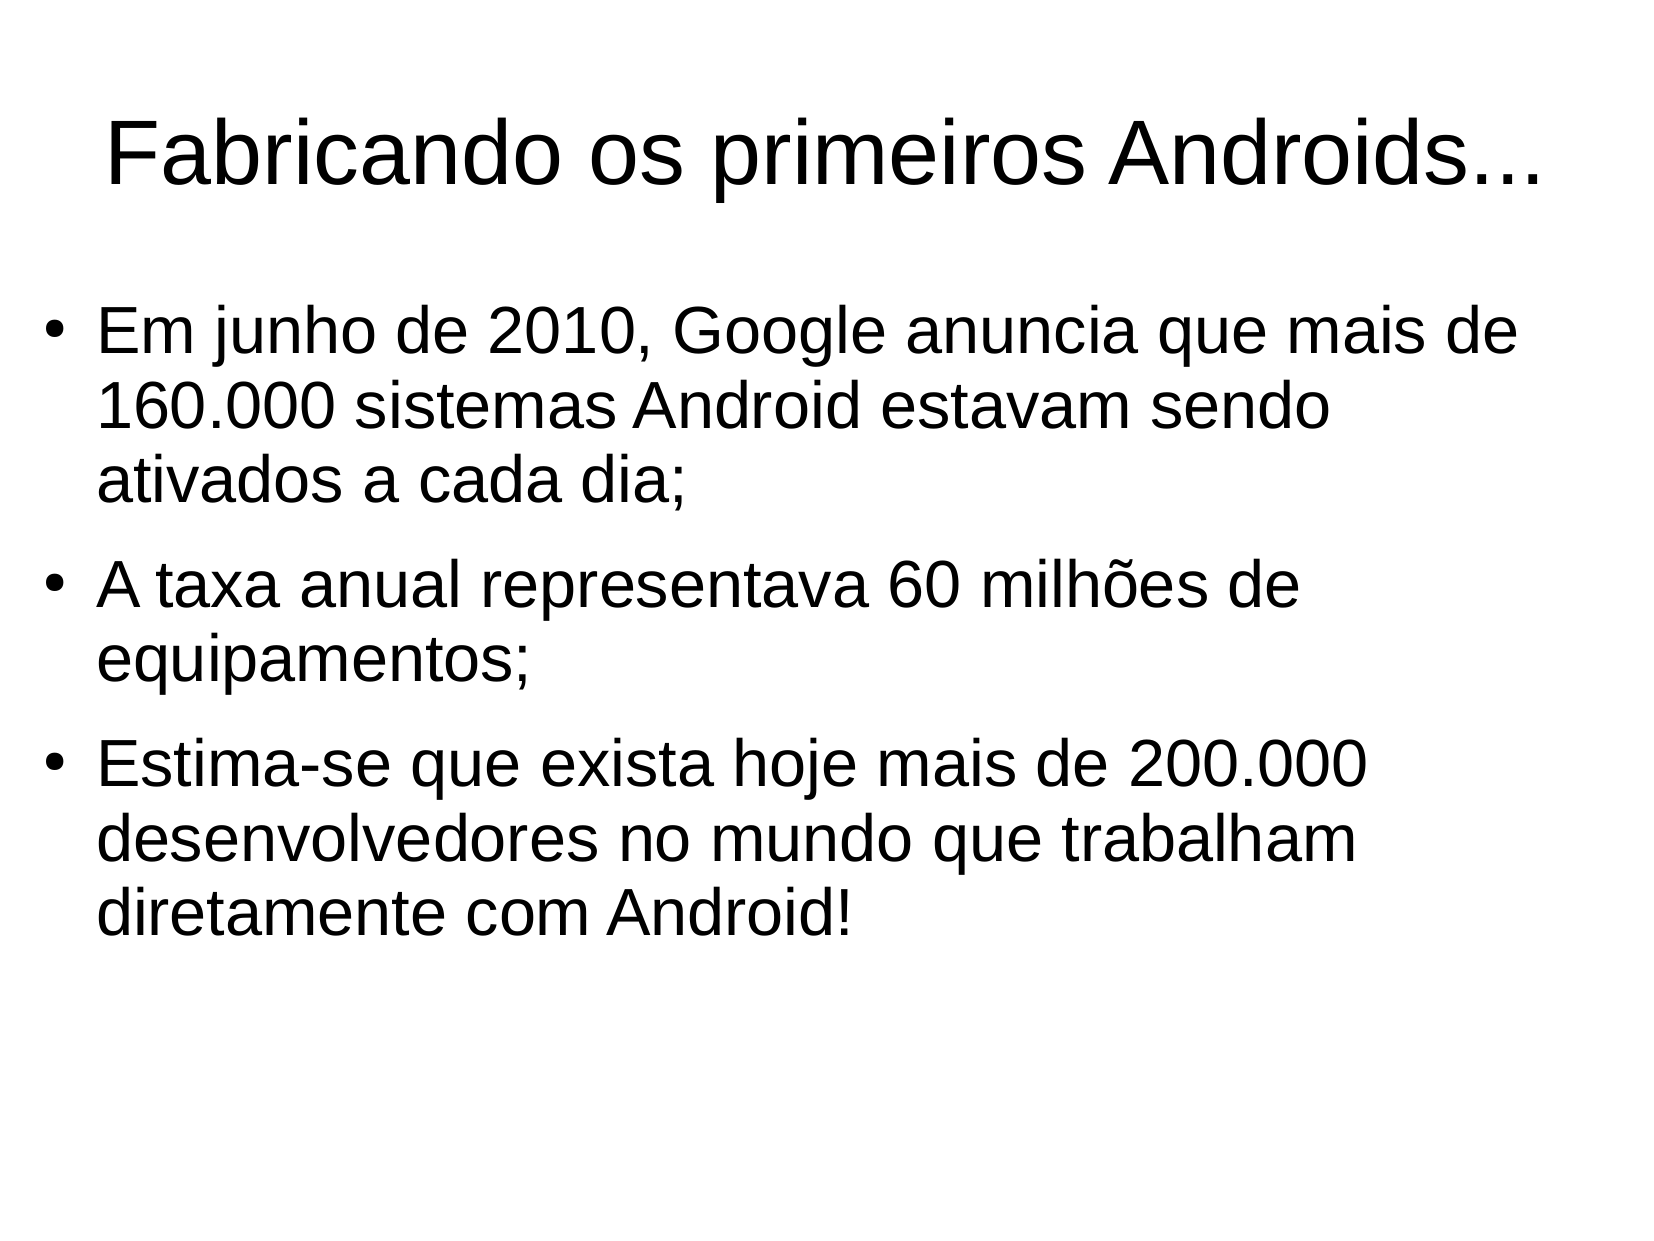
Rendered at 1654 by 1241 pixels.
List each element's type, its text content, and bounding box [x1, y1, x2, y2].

list Em junho de 2010, Google anuncia que mais de 160.000 sistemas Android estavam sendo ativados a cada dia; A taxa anual representava 60 milhões de equipamentos; Estima-se que exista hoje mais de 200.000 desenvolvedores no mundo que trabalham diretamente com Android! [25, 292, 1596, 1112]
title Fabricando os primeiros Androids... [82, 56, 1571, 250]
